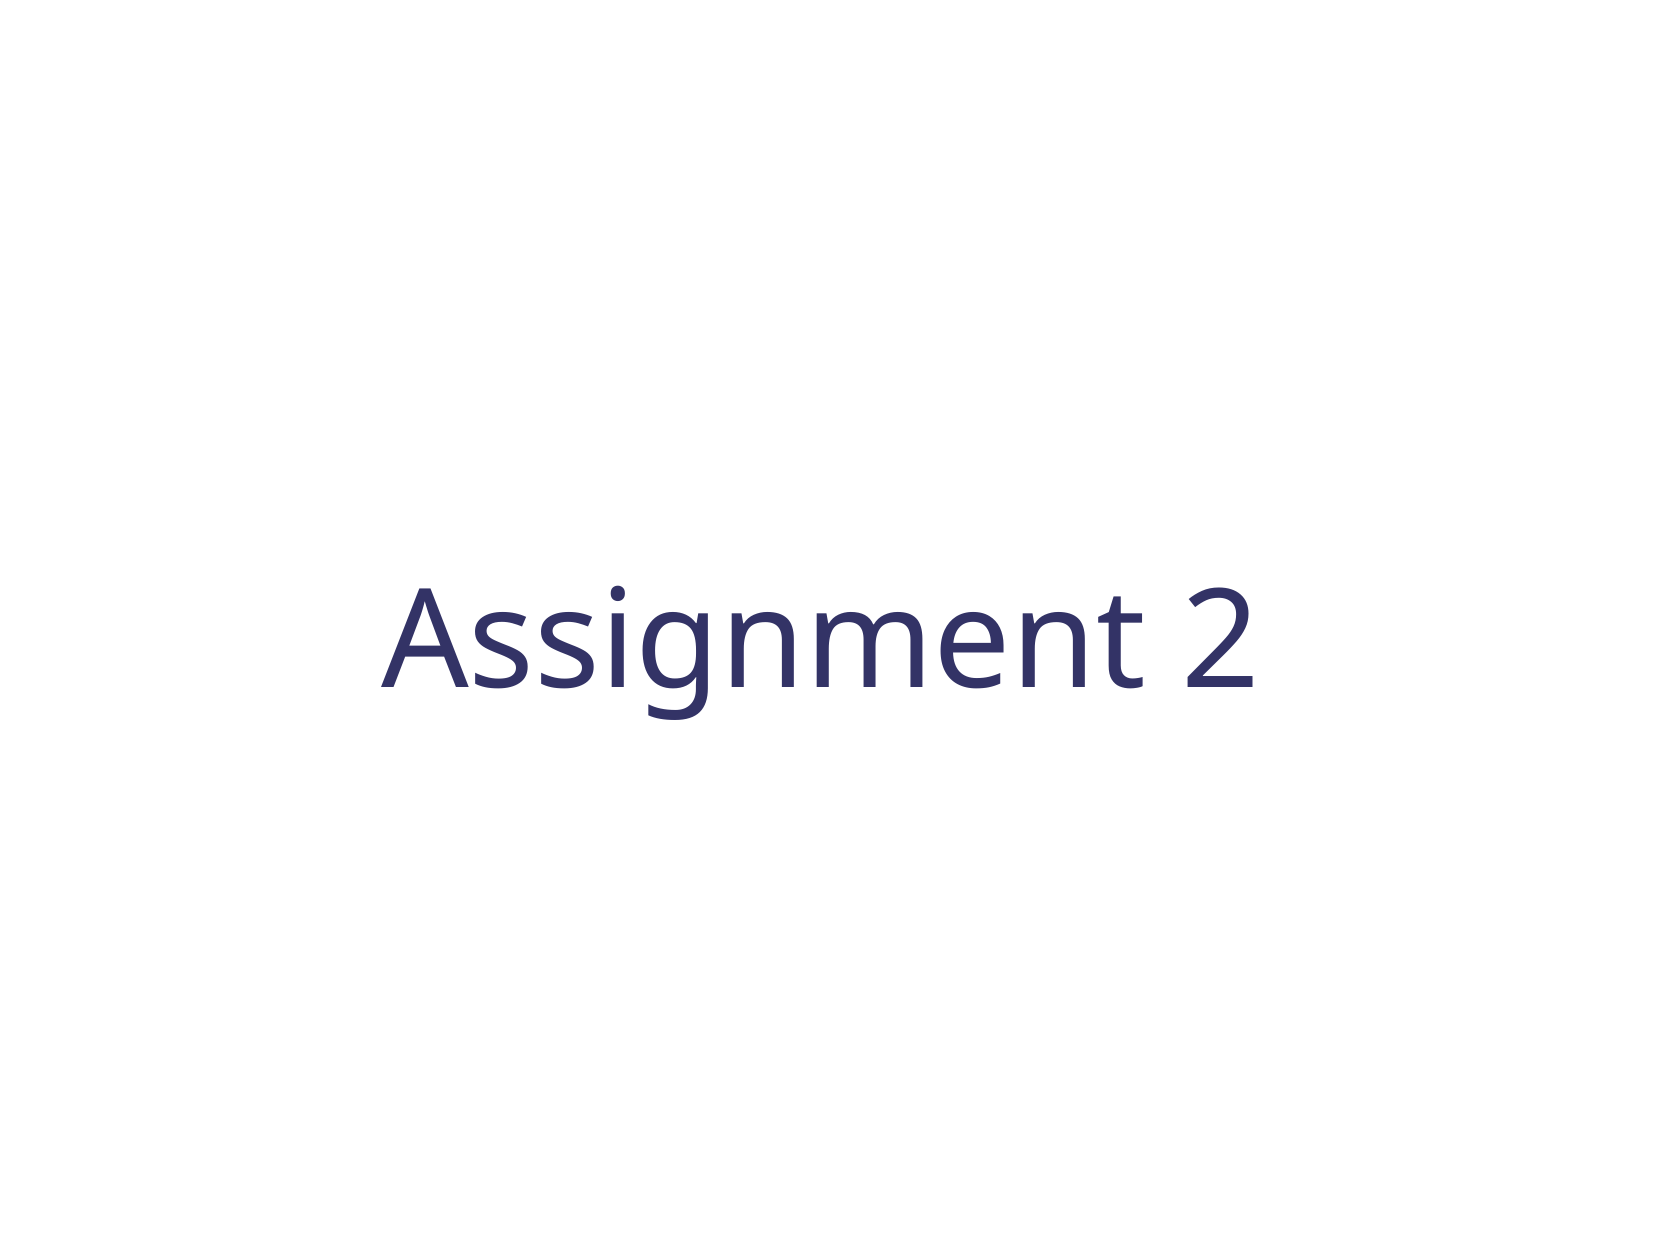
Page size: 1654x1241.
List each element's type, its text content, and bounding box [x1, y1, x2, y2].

title Assignment 2 [76, 531, 1565, 739]
